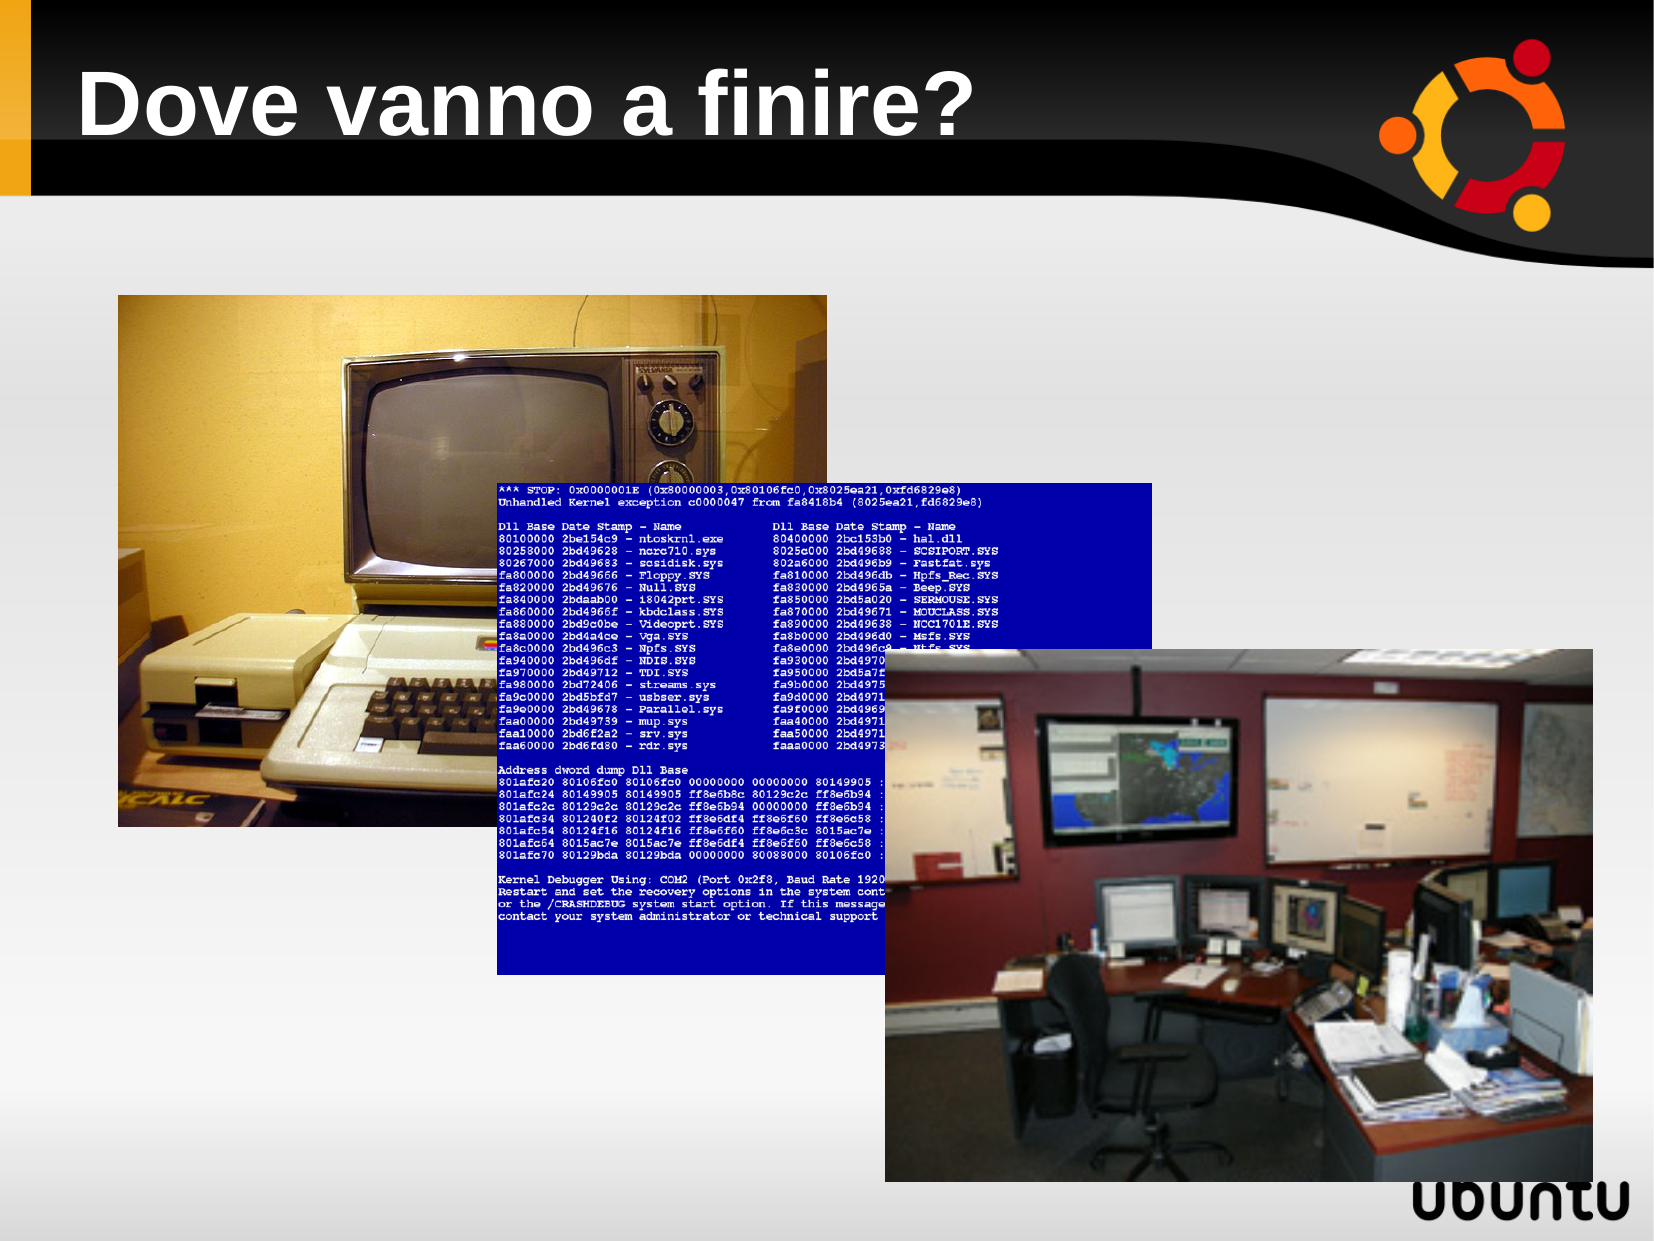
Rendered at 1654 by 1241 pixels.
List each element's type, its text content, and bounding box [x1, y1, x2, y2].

picture [0, 0, 1654, 1241]
title Dove vanno a finire? [76, 7, 1565, 200]
